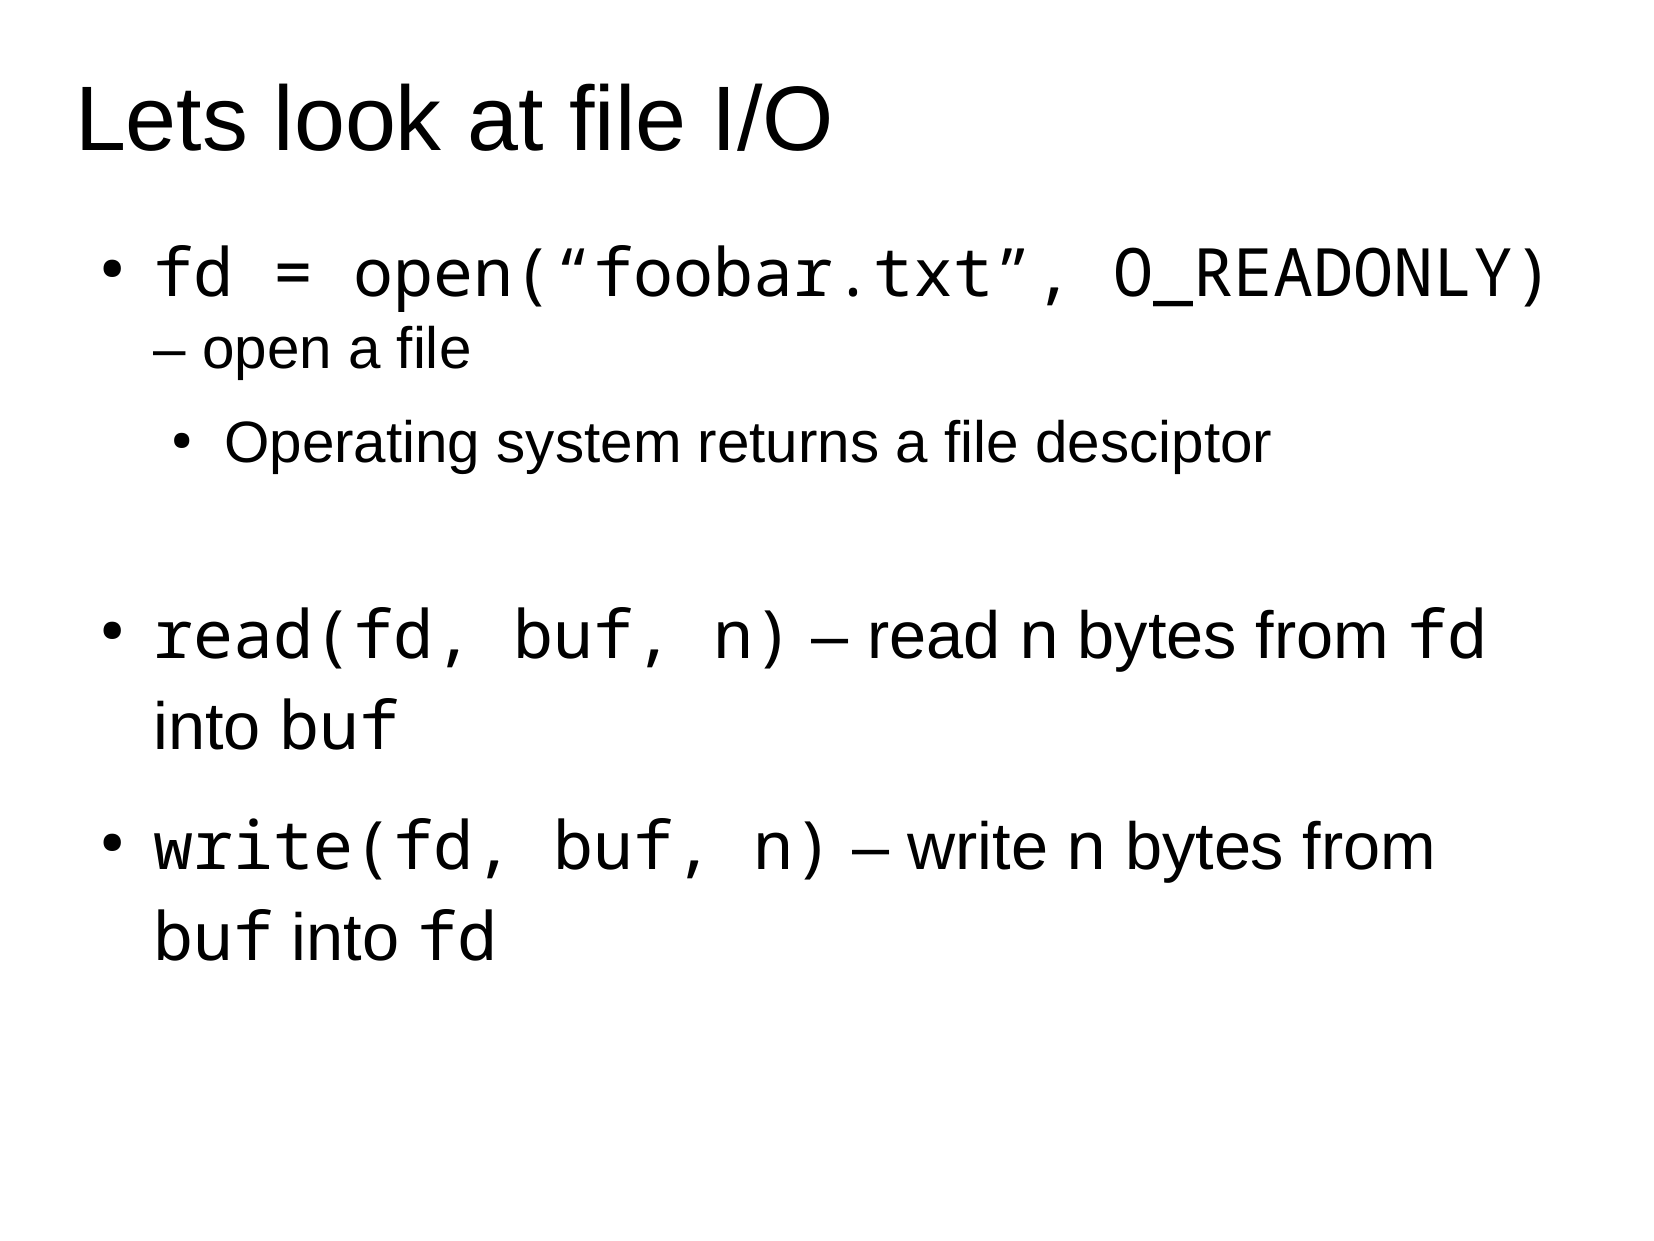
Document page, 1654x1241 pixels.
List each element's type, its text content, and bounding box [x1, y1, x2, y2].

list fd = open(“foobar.txt”, O_READONLY) – open a file Operating system returns a file desciptor read(fd, buf, n) – read n bytes from fd into buf write(fd, buf, n) – write n bytes from buf into fd [82, 225, 1571, 1163]
title Lets look at file I/O [75, 49, 1538, 188]
